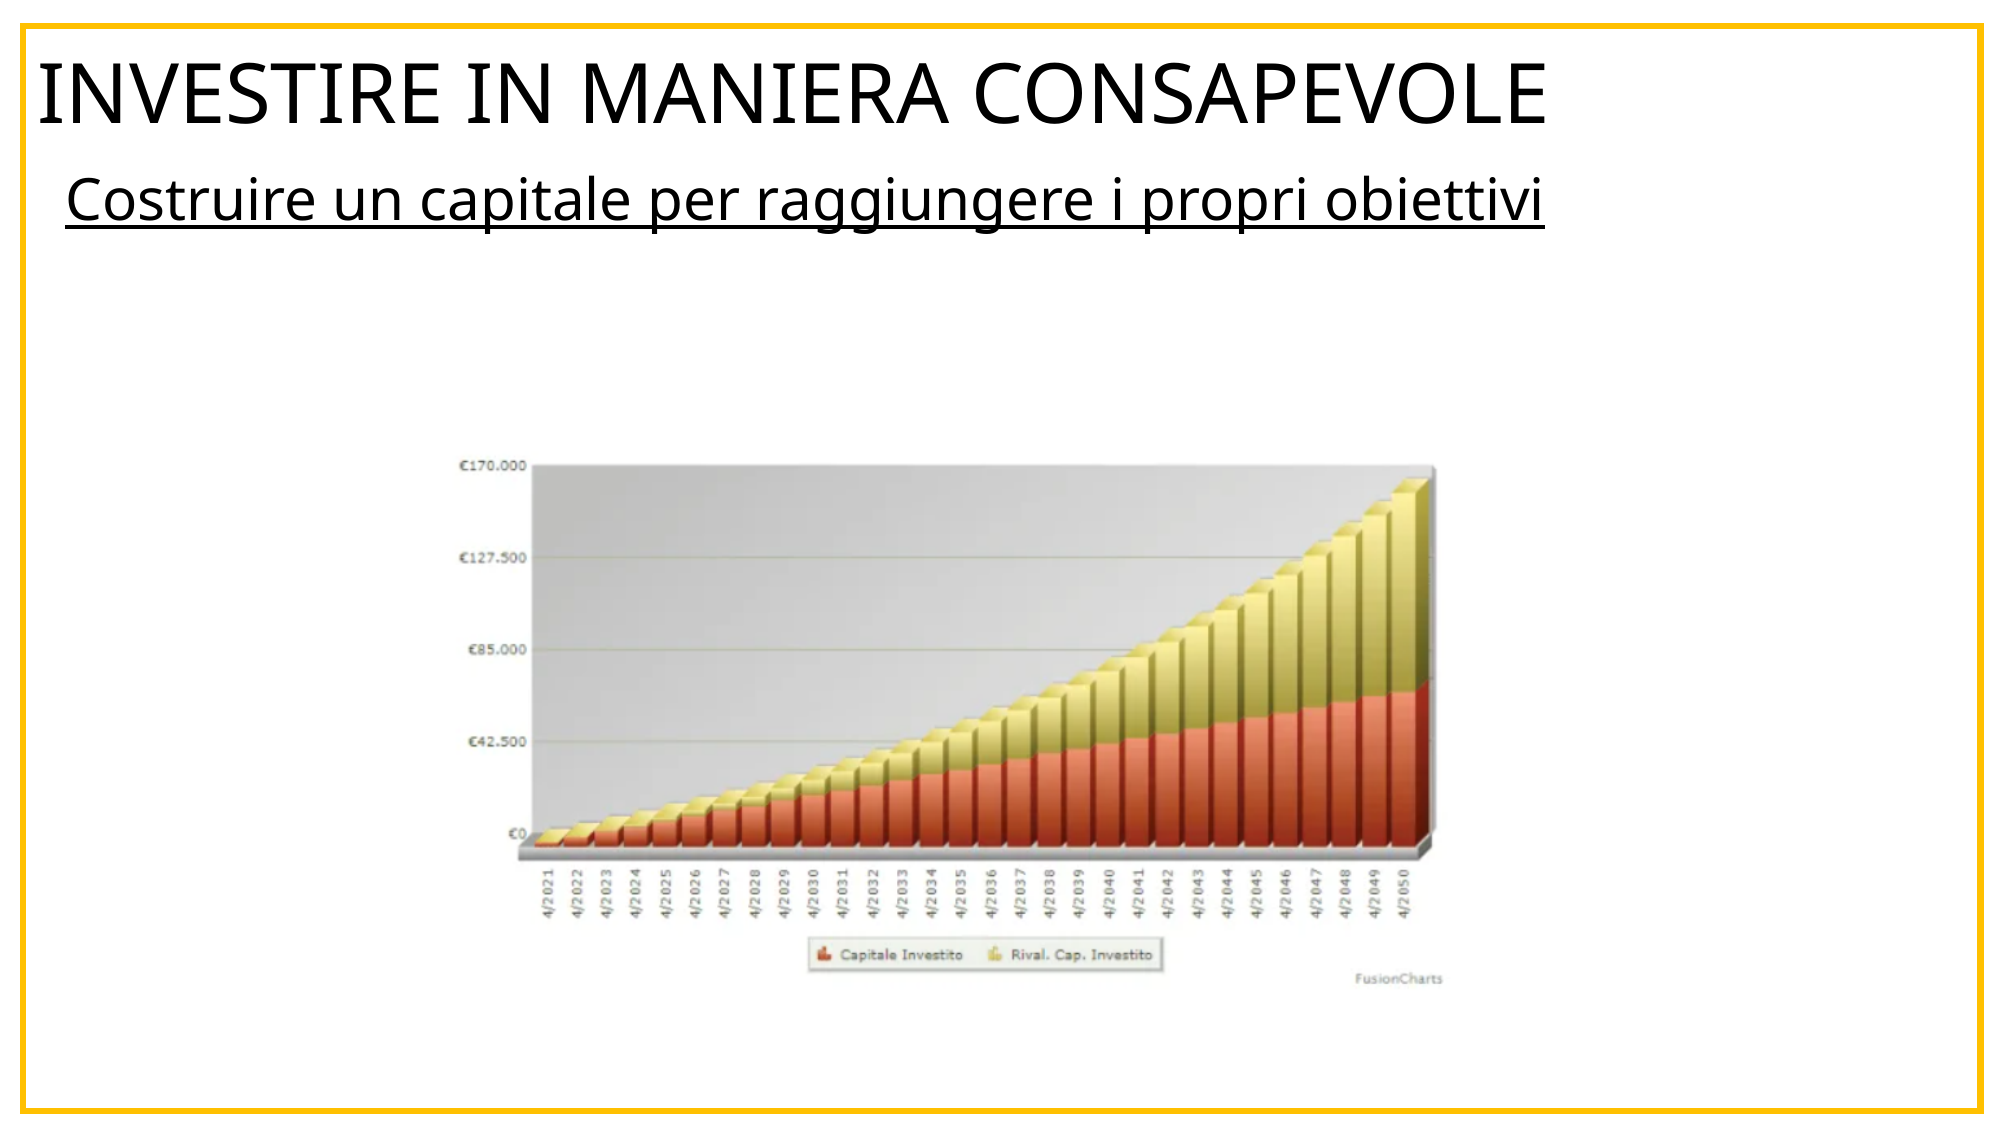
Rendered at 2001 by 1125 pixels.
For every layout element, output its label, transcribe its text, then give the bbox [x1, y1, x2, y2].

picture [404, 404, 1497, 1001]
text_box INVESTIRE IN MANIERA CONSAPEVOLE Costruire un capitale per raggiungere i propri obiettivi [22, 25, 1981, 1112]
